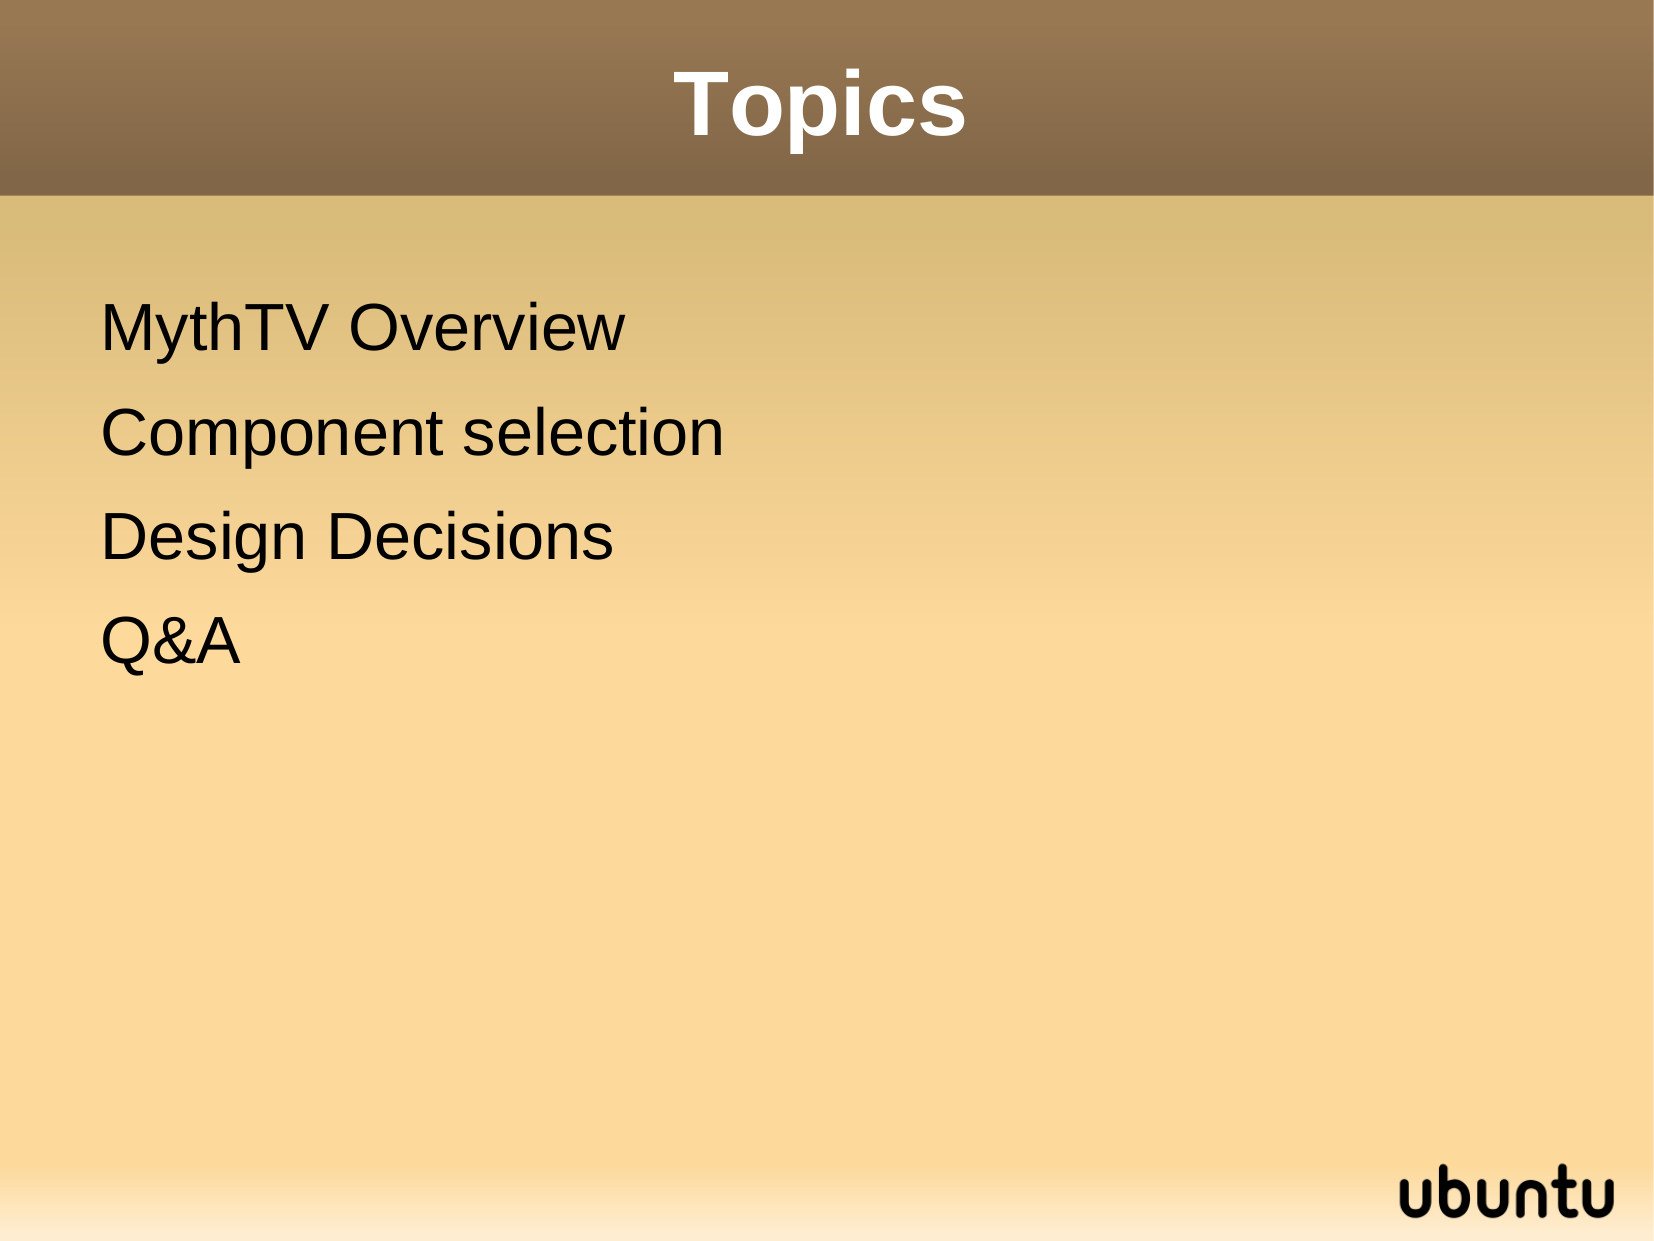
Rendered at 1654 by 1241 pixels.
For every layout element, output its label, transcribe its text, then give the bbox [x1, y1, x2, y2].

list MythTV Overview Component selection Design Decisions Q&A [82, 290, 1571, 1094]
picture [0, 0, 1654, 1241]
title Topics [76, 7, 1565, 200]
